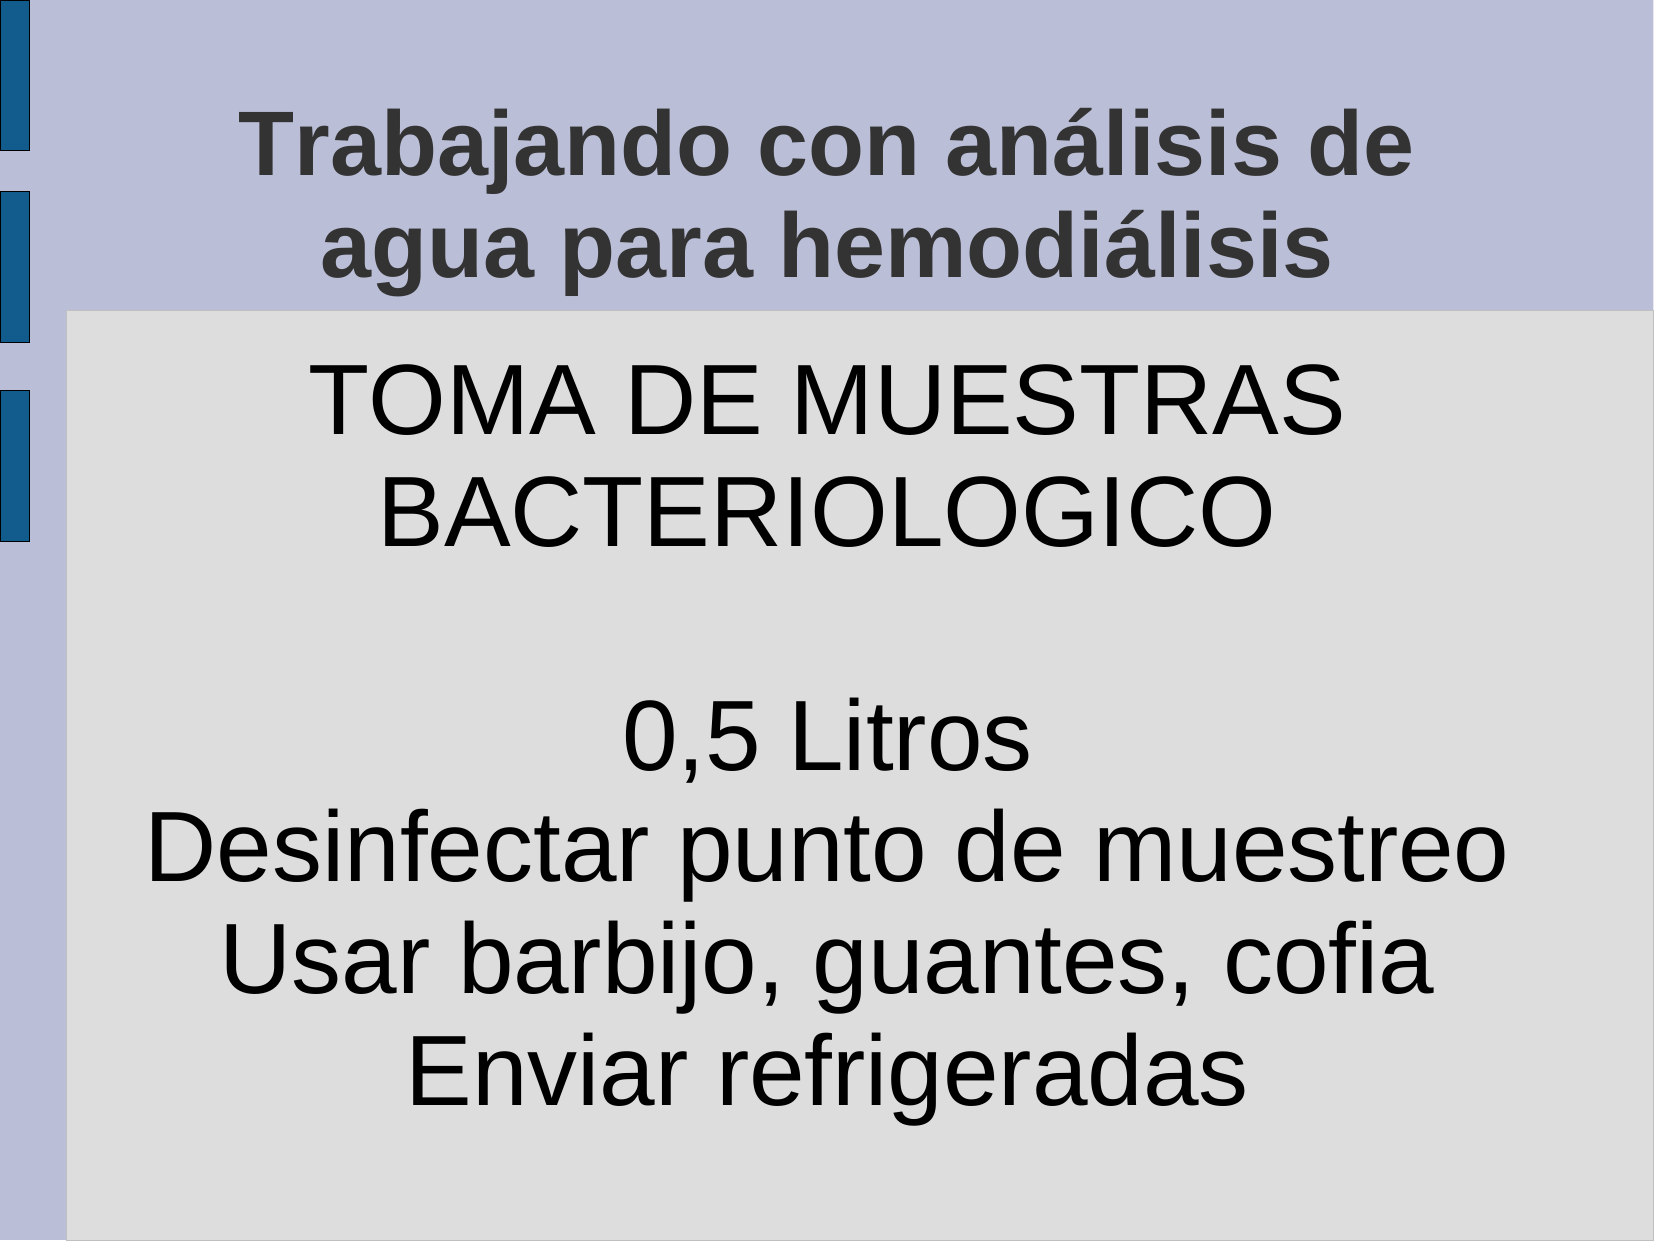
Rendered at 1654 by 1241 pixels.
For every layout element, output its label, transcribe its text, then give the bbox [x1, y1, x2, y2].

subtitle TOMA DE MUESTRAS BACTERIOLOGICO 0,5 Litros Desinfectar punto de muestreo Usar barbijo, guantes, cofia Enviar refrigeradas [121, 344, 1534, 1127]
title Trabajando con análisis de agua para hemodiálisis [121, 91, 1534, 299]
